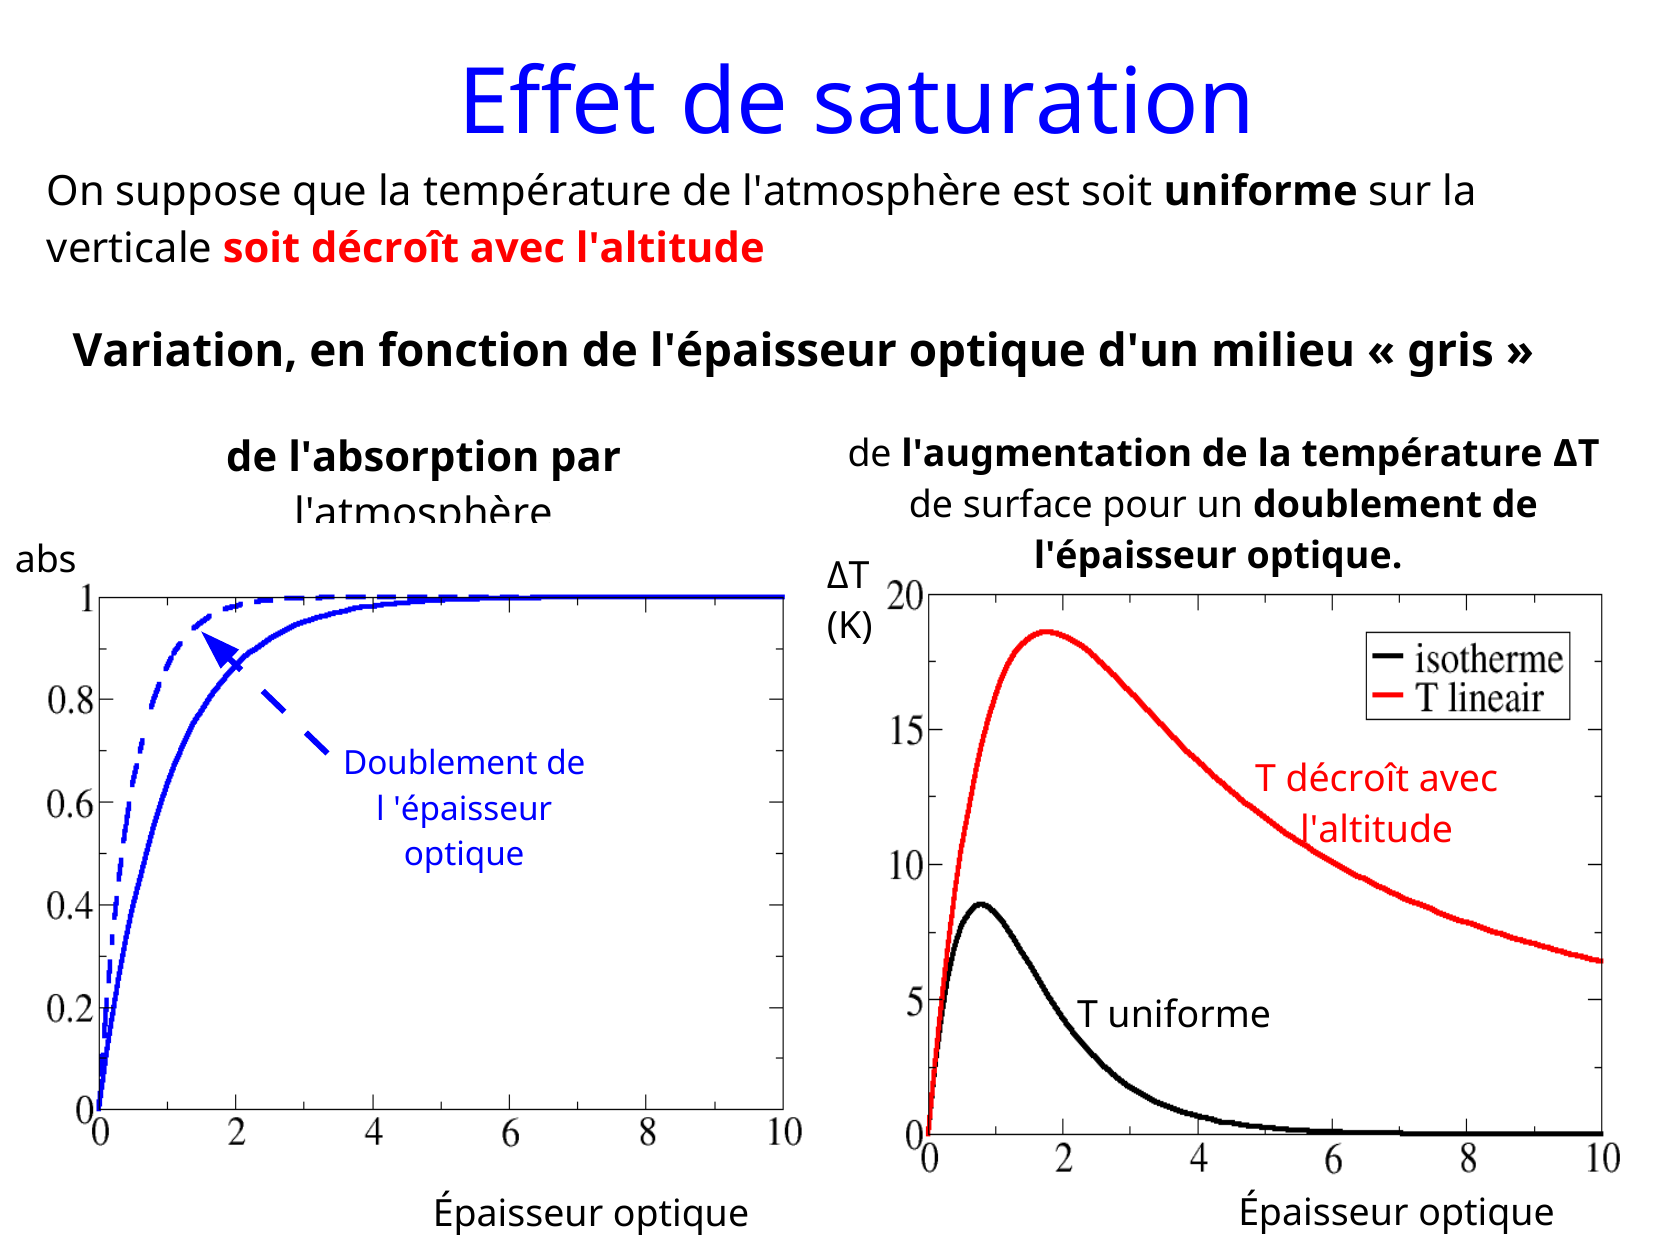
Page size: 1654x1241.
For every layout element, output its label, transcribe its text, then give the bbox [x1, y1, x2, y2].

text_box T uniforme [1062, 979, 1322, 1039]
text_box T décroît avec l'altitude [1227, 743, 1527, 847]
text_box On suppose que la température de l'atmosphère est soit uniforme sur la verticale soit décroît avec l'altitude Variation, en fonction de l'épaisseur optique d'un milieu « gris » [32, 152, 1575, 388]
text_box de l'augmentation de la température ΔT de surface pour un doublement de l'épaisseur optique. [823, 418, 1624, 588]
text_box Épaisseur optique [1223, 1170, 1609, 1238]
picture [871, 517, 1654, 1211]
text_box abs [0, 517, 249, 585]
text_box Effet de saturation [201, 27, 1514, 152]
text_box Épaisseur optique [418, 1182, 807, 1238]
picture [40, 523, 837, 1182]
text_box de l'absorption par l'atmosphère [100, 418, 747, 523]
text_box Doublement de l 'épaisseur optique [316, 732, 613, 863]
text_box ΔT (K) [812, 541, 899, 609]
